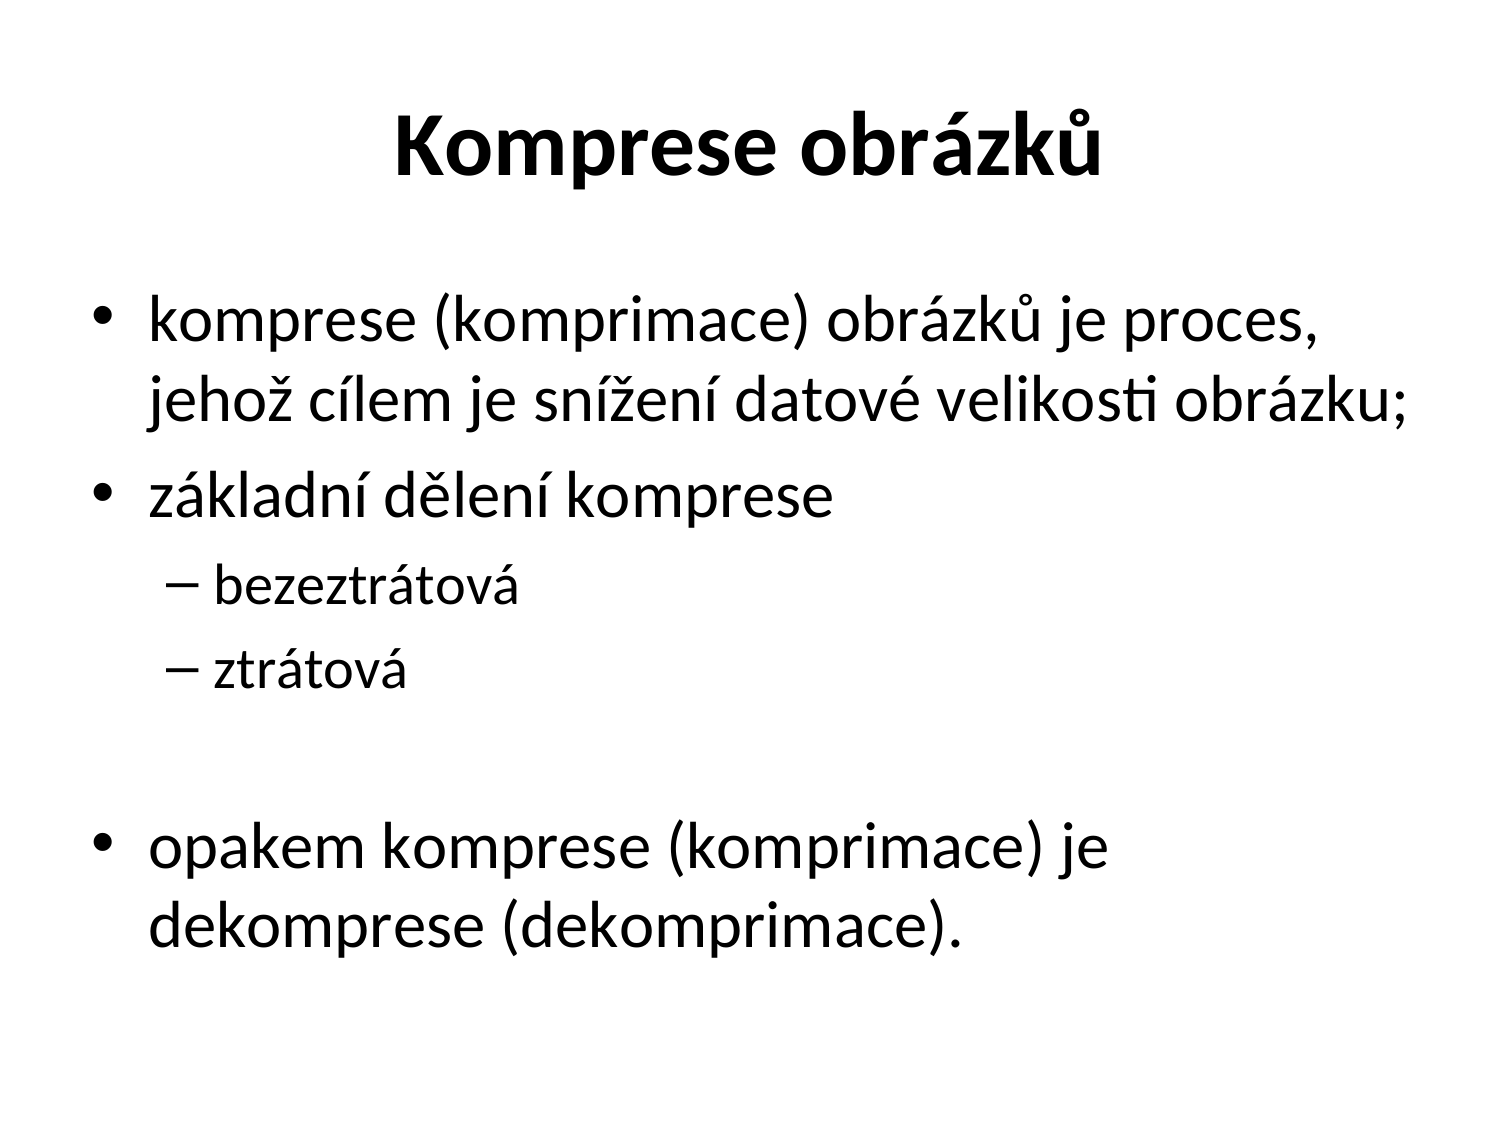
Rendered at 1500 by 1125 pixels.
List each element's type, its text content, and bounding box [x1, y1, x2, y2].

title Komprese obrázků [75, 45, 1426, 233]
list komprese (komprimace) obrázků je proces, jehož cílem je snížení datové velikosti obrázku; základní dělení komprese bezeztrátová ztrátová opakem komprese (komprimace) je dekomprese (dekomprimace). [76, 267, 1427, 1010]
